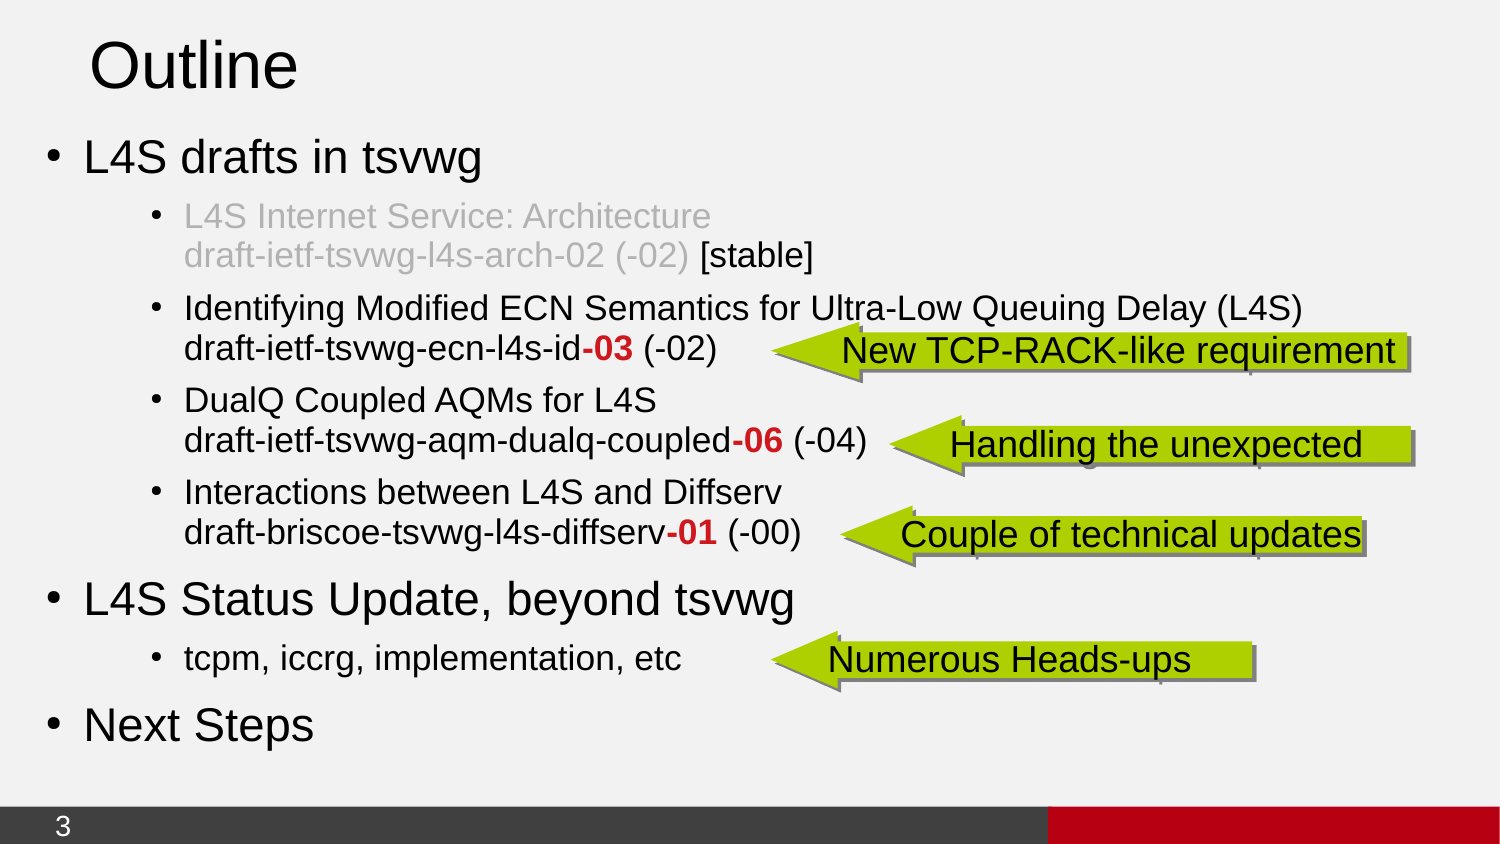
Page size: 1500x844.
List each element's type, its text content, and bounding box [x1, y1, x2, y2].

text_box New TCP-RACK-like requirement [770, 321, 1408, 380]
list L4S drafts in tsvwg L4S Internet Service: Architecture draft-ietf-tsvwg-l4s-arch-02 (-02) [stable] Identifying Modified ECN Semantics for Ultra-Low Queuing Delay (L4S) draft-ietf-tsvwg-ecn-l4s-id-03 (-02) DualQ Coupled AQMs for L4S draft-ietf-tsvwg-aqm-dualq-coupled-06 (-04) Interactions between L4S and Diffserv draft-briscoe-tsvwg-l4s-diffserv-01 (-00) L4S Status Update, beyond tsvwg tcpm, iccrg, implementation, etc Next Steps [33, 130, 1410, 758]
text_box Couple of technical updates [839, 505, 1362, 564]
title Outline [89, 0, 1477, 131]
text_box Handling the unexpected [888, 415, 1411, 473]
text_box Numerous Heads-ups [770, 630, 1253, 689]
